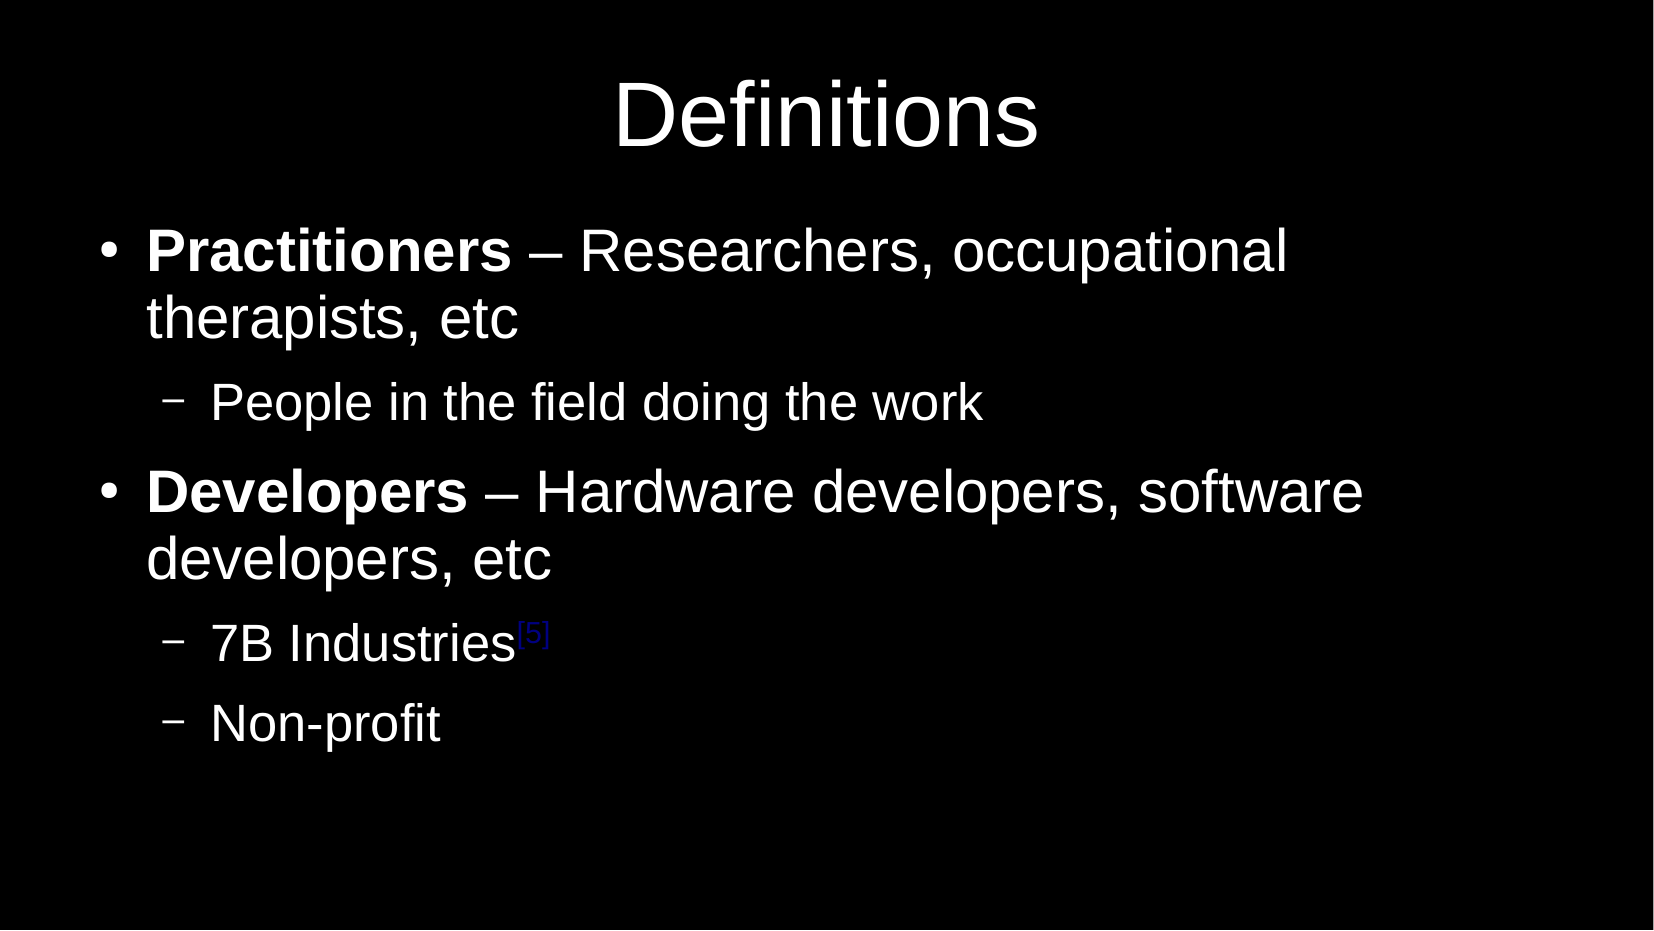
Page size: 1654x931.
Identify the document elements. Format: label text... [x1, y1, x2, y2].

title Definitions [82, 37, 1571, 193]
list Practitioners – Researchers, occupational therapists, etc People in the field doing the work Developers – Hardware developers, software developers, etc 7B Industries[5] Non-profit [82, 217, 1571, 758]
